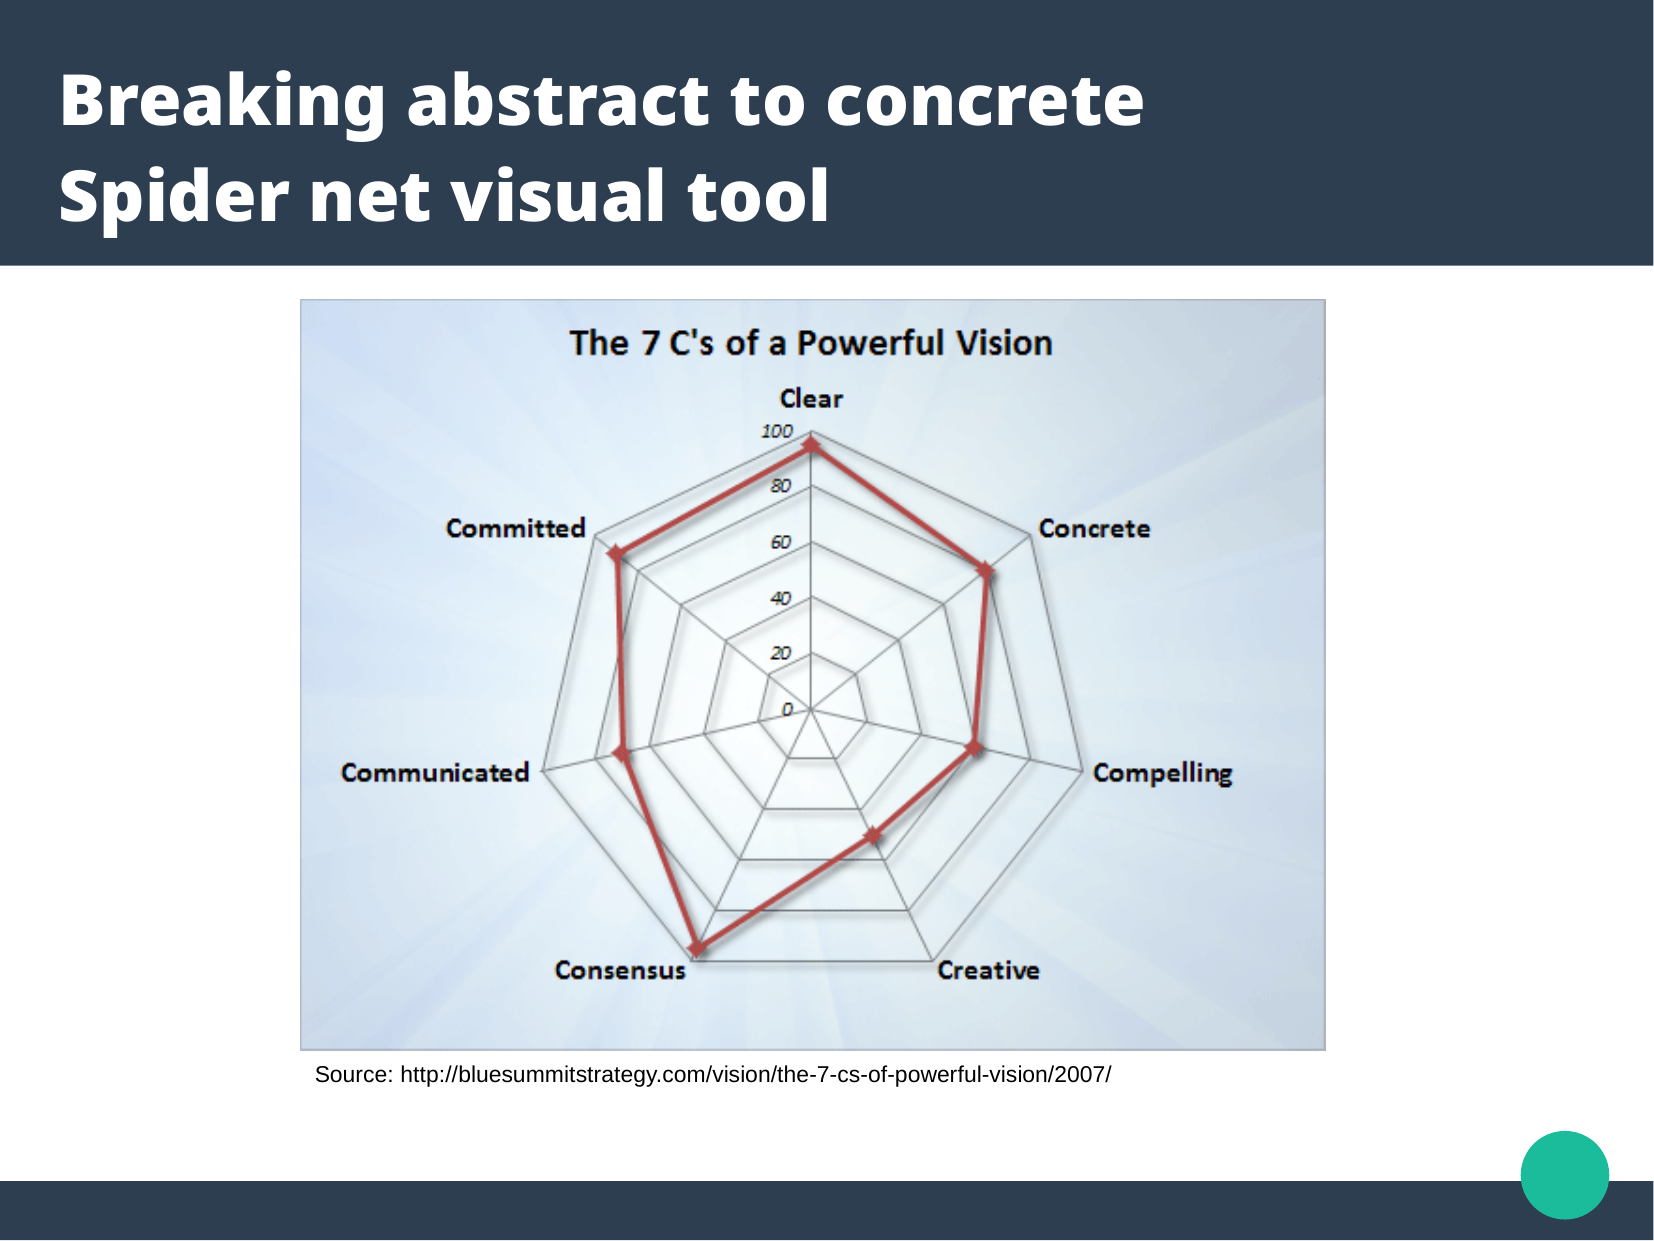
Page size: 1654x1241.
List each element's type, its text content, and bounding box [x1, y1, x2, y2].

picture [300, 299, 1326, 1051]
text_box Source: http://bluesummitstrategy.com/vision/the-7-cs-of-powerful-vision/2007/ [300, 1054, 1128, 1096]
title Breaking abstract to concrete Spider net visual tool [59, 49, 1595, 207]
